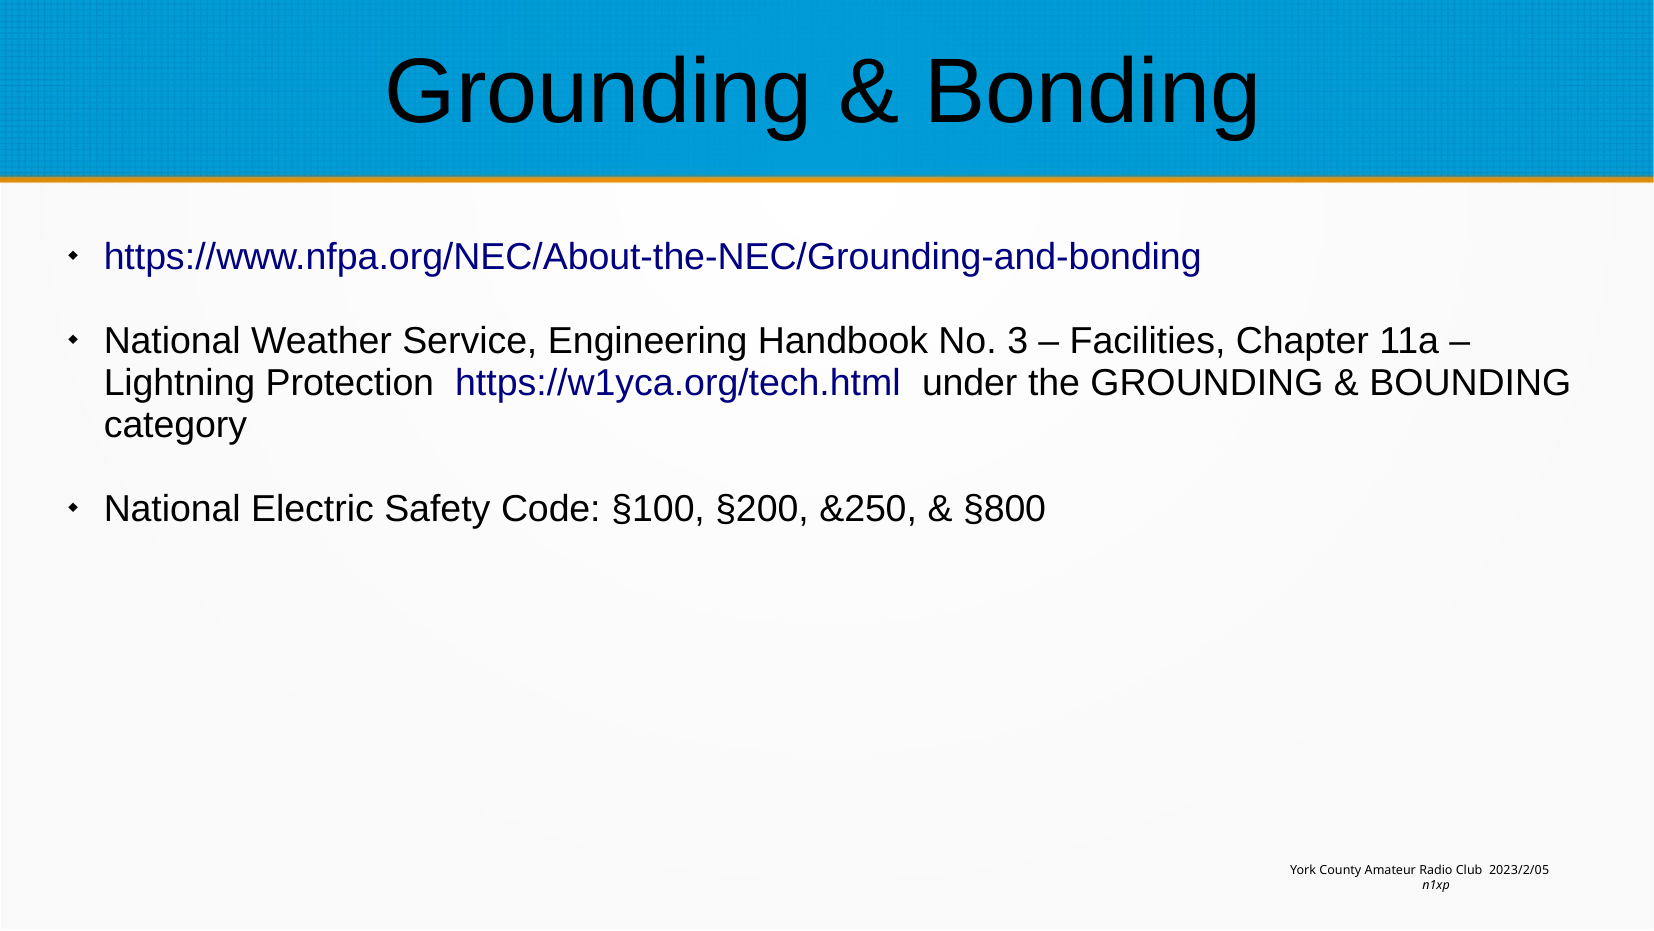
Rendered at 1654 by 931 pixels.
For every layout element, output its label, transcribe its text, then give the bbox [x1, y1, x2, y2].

text_box Grounding & Bonding [201, 31, 1446, 150]
picture [0, 175, 1654, 931]
text_box https://www.nfpa.org/NEC/About-the-NEC/Grounding-and-bonding National Weather Service, Engineering Handbook No. 3 – Facilities, Chapter 11a – Lightning Protection https://w1yca.org/tech.html under the GROUNDING & BOUNDING category National Electric Safety Code: §100, §200, &250, & §800 [53, 228, 1599, 776]
text_box York County Amateur Radio Club 2023/2/05 n1xp [1284, 856, 1588, 897]
